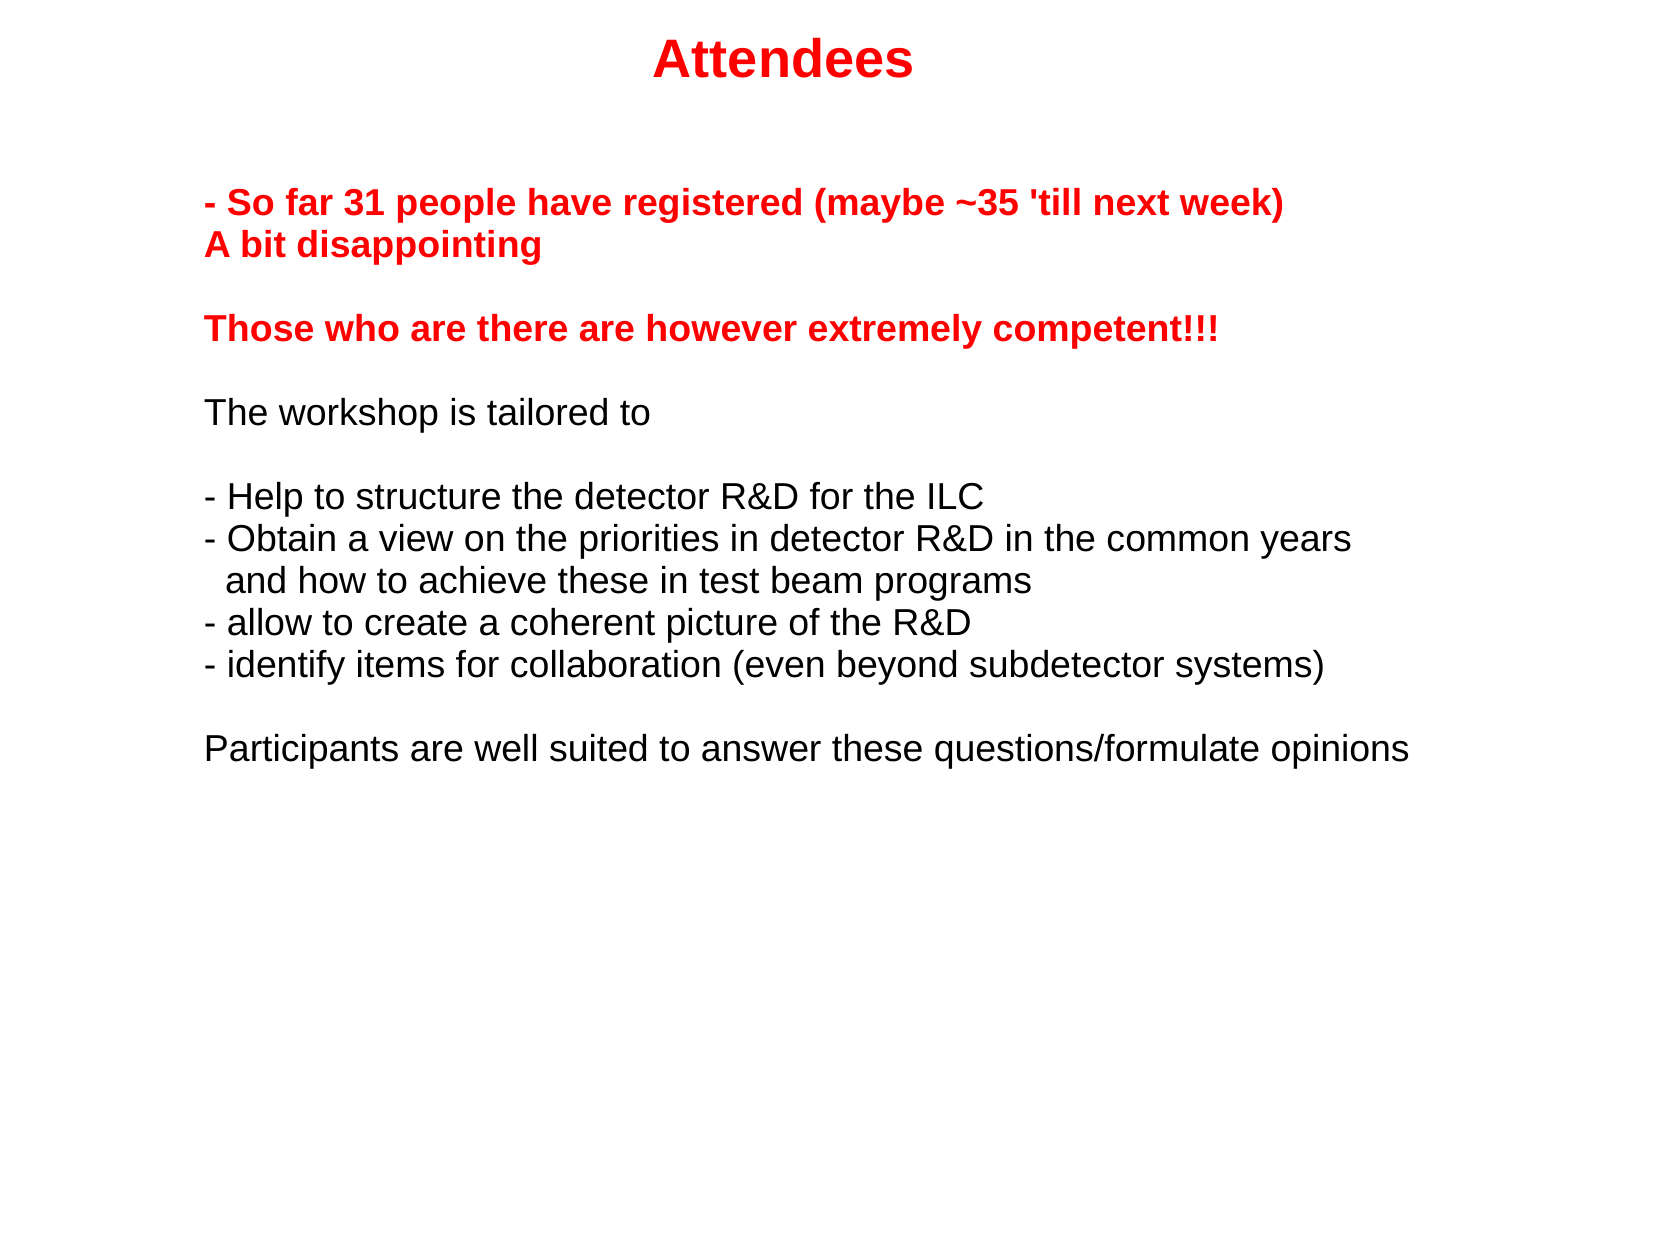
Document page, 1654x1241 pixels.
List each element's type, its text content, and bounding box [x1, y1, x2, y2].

text_box - So far 31 people have registered (maybe ~35 'till next week) A bit disappointing Those who are there are however extremely competent!!! The workshop is tailored to - Help to structure the detector R&D for the ILC - Obtain a view on the priorities in detector R&D in the common years and how to achieve these in test beam programs - allow to create a coherent picture of the R&D - identify items for collaboration (even beyond subdetector systems) Participants are well suited to answer these questions/formulate opinions [189, 174, 1456, 975]
text_box Attendees [637, 21, 945, 119]
